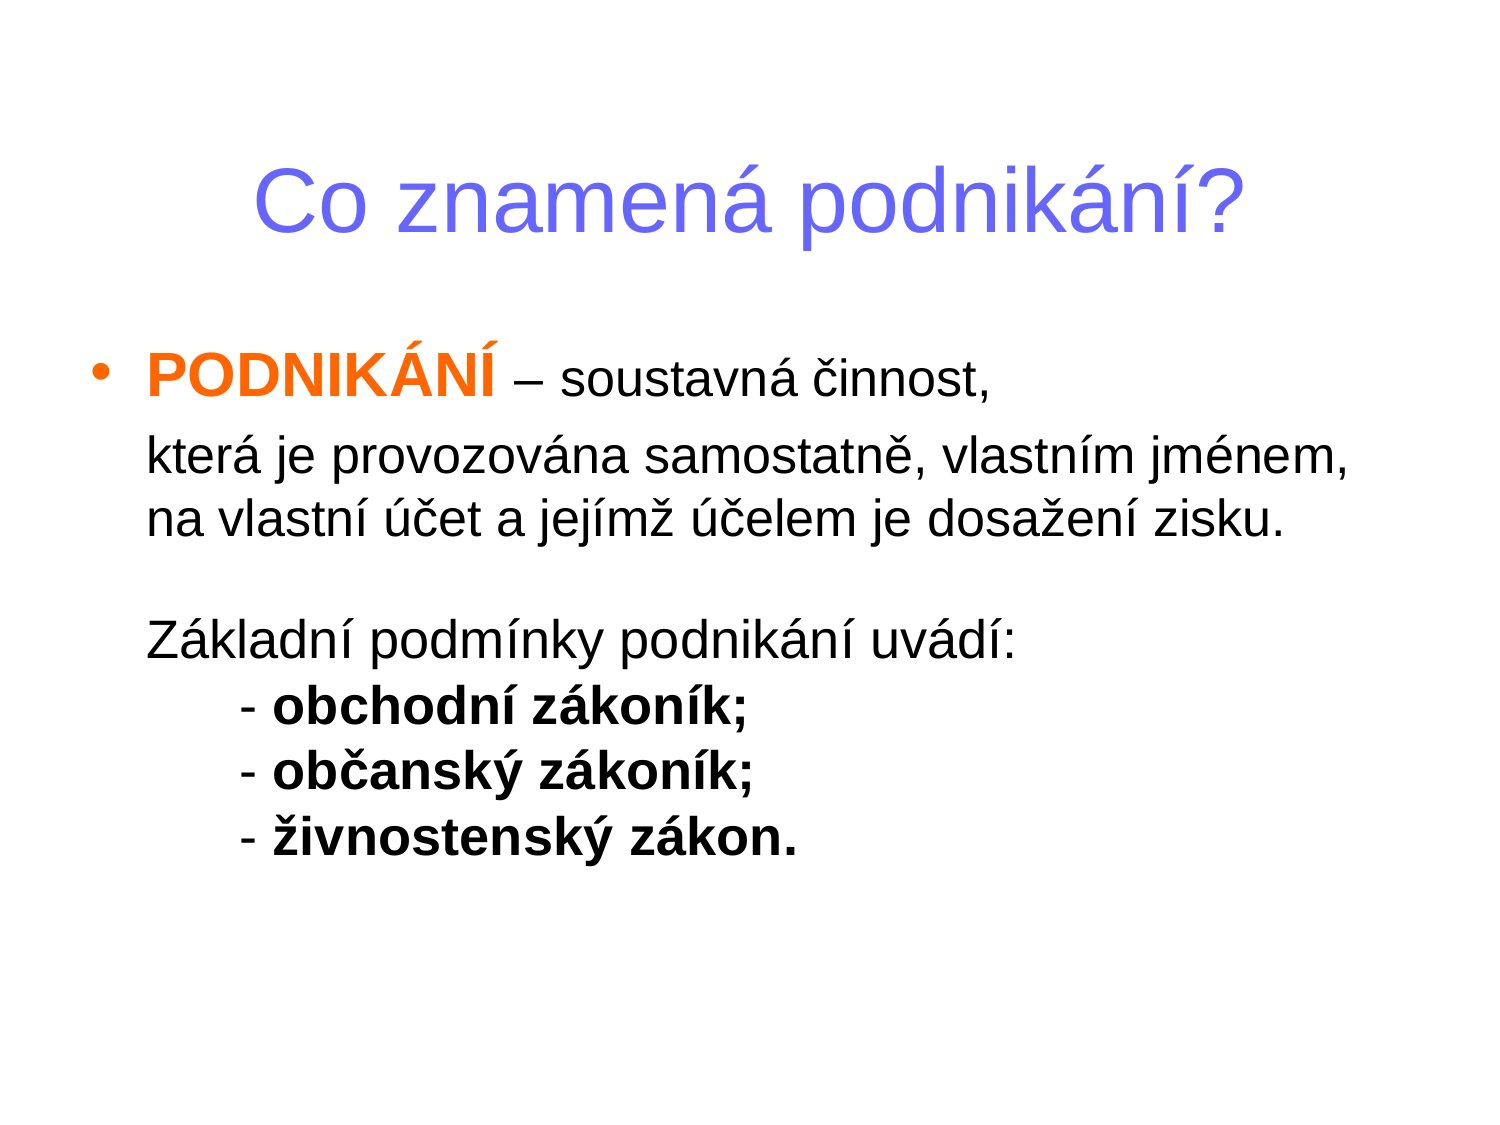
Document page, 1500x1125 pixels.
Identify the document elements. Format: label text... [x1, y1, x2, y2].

title Co znamená podnikání? [75, 101, 1426, 290]
text_box Základní podmínky podnikání uvádí: - obchodní zákoník; - občanský zákoník; - živnostenský zákon. [75, 609, 1426, 823]
list PODNIKÁNÍ – soustavná činnost, která je provozována samostatně, vlastním jménem, na vlastní účet a jejímž účelem je dosažení zisku. [75, 326, 1426, 587]
